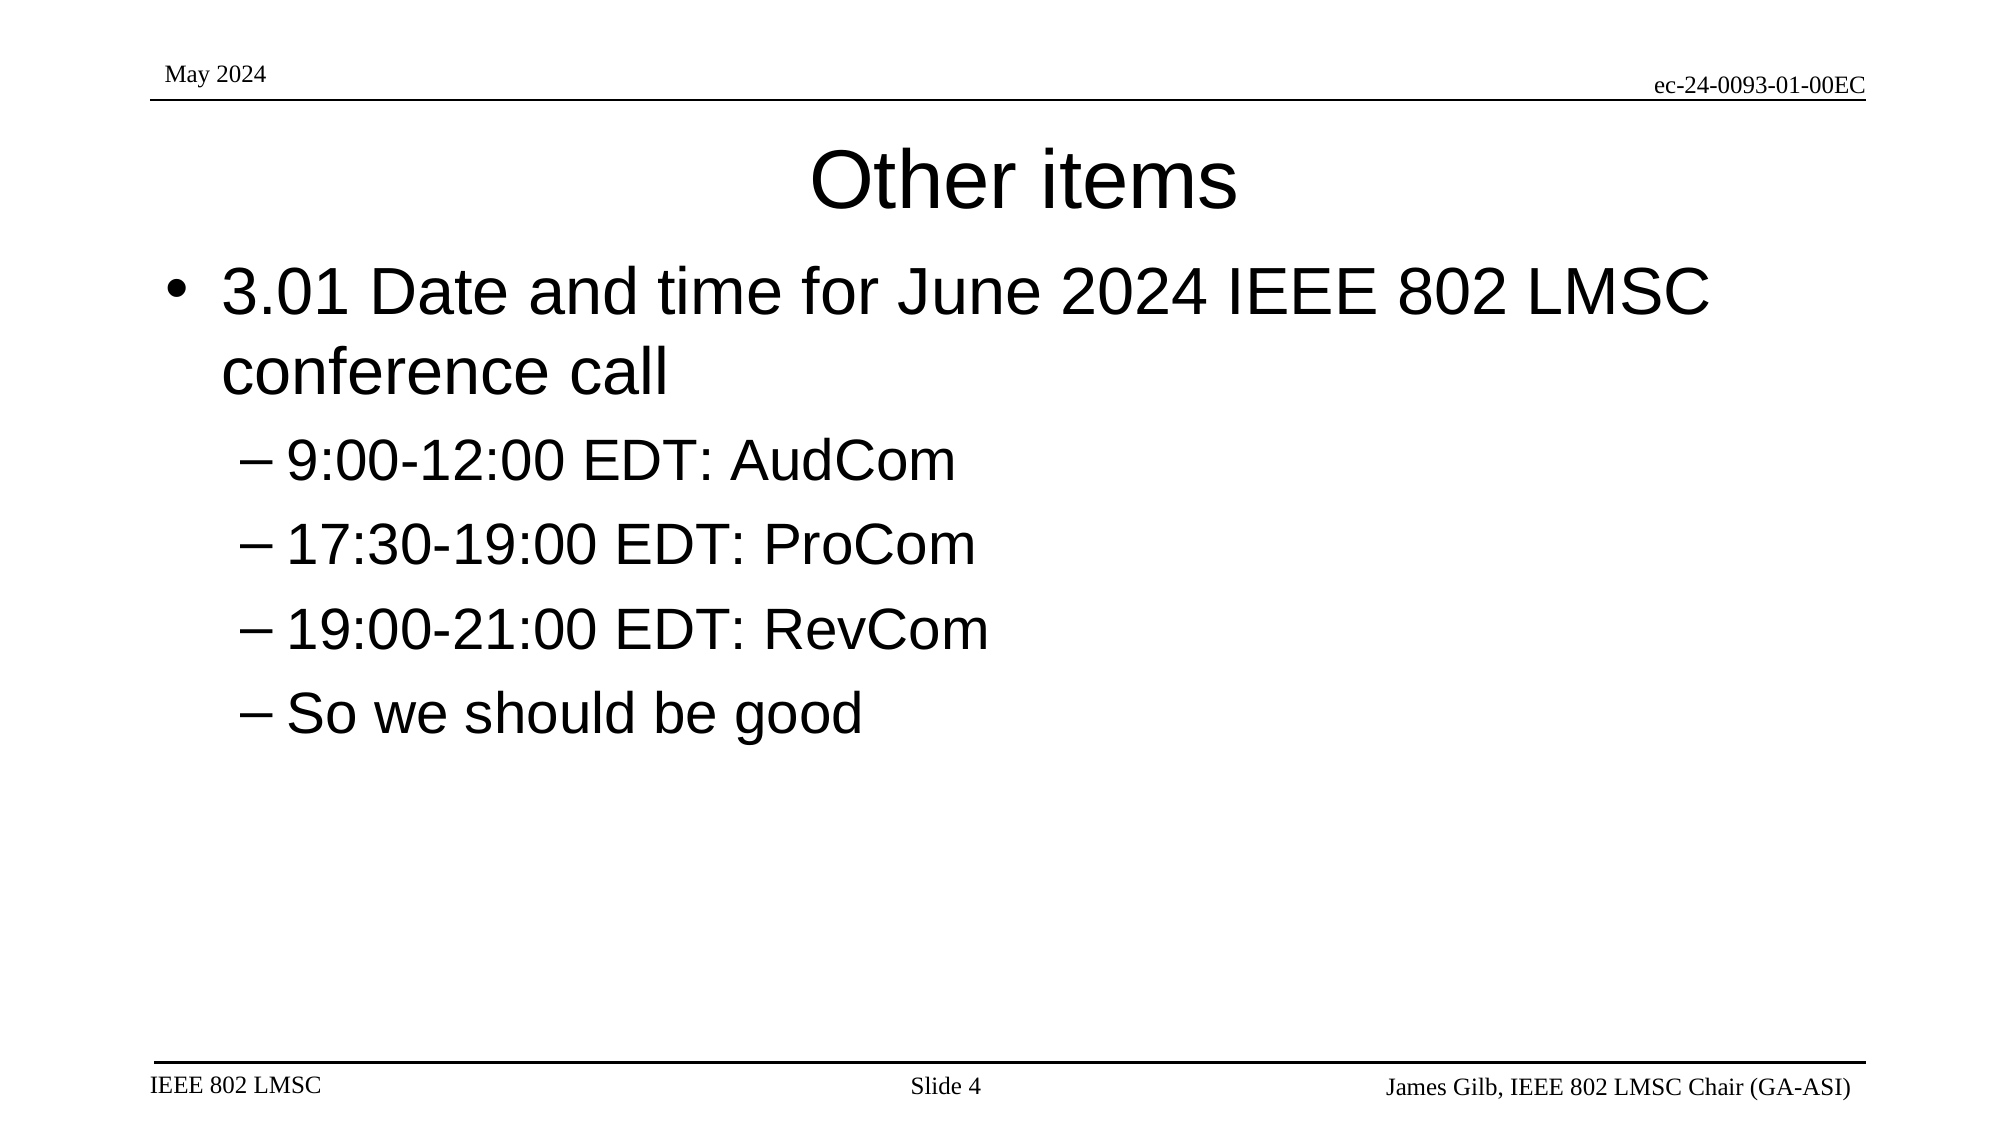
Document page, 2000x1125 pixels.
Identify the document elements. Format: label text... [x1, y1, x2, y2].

title Other items [149, 112, 1900, 238]
list 3.01 Date and time for June 2024 IEEE 802 LMSC conference call 9:00-12:00 EDT: AudCom 17:30-19:00 EDT: ProCom 19:00-21:00 EDT: RevCom So we should be good [150, 239, 1900, 1051]
